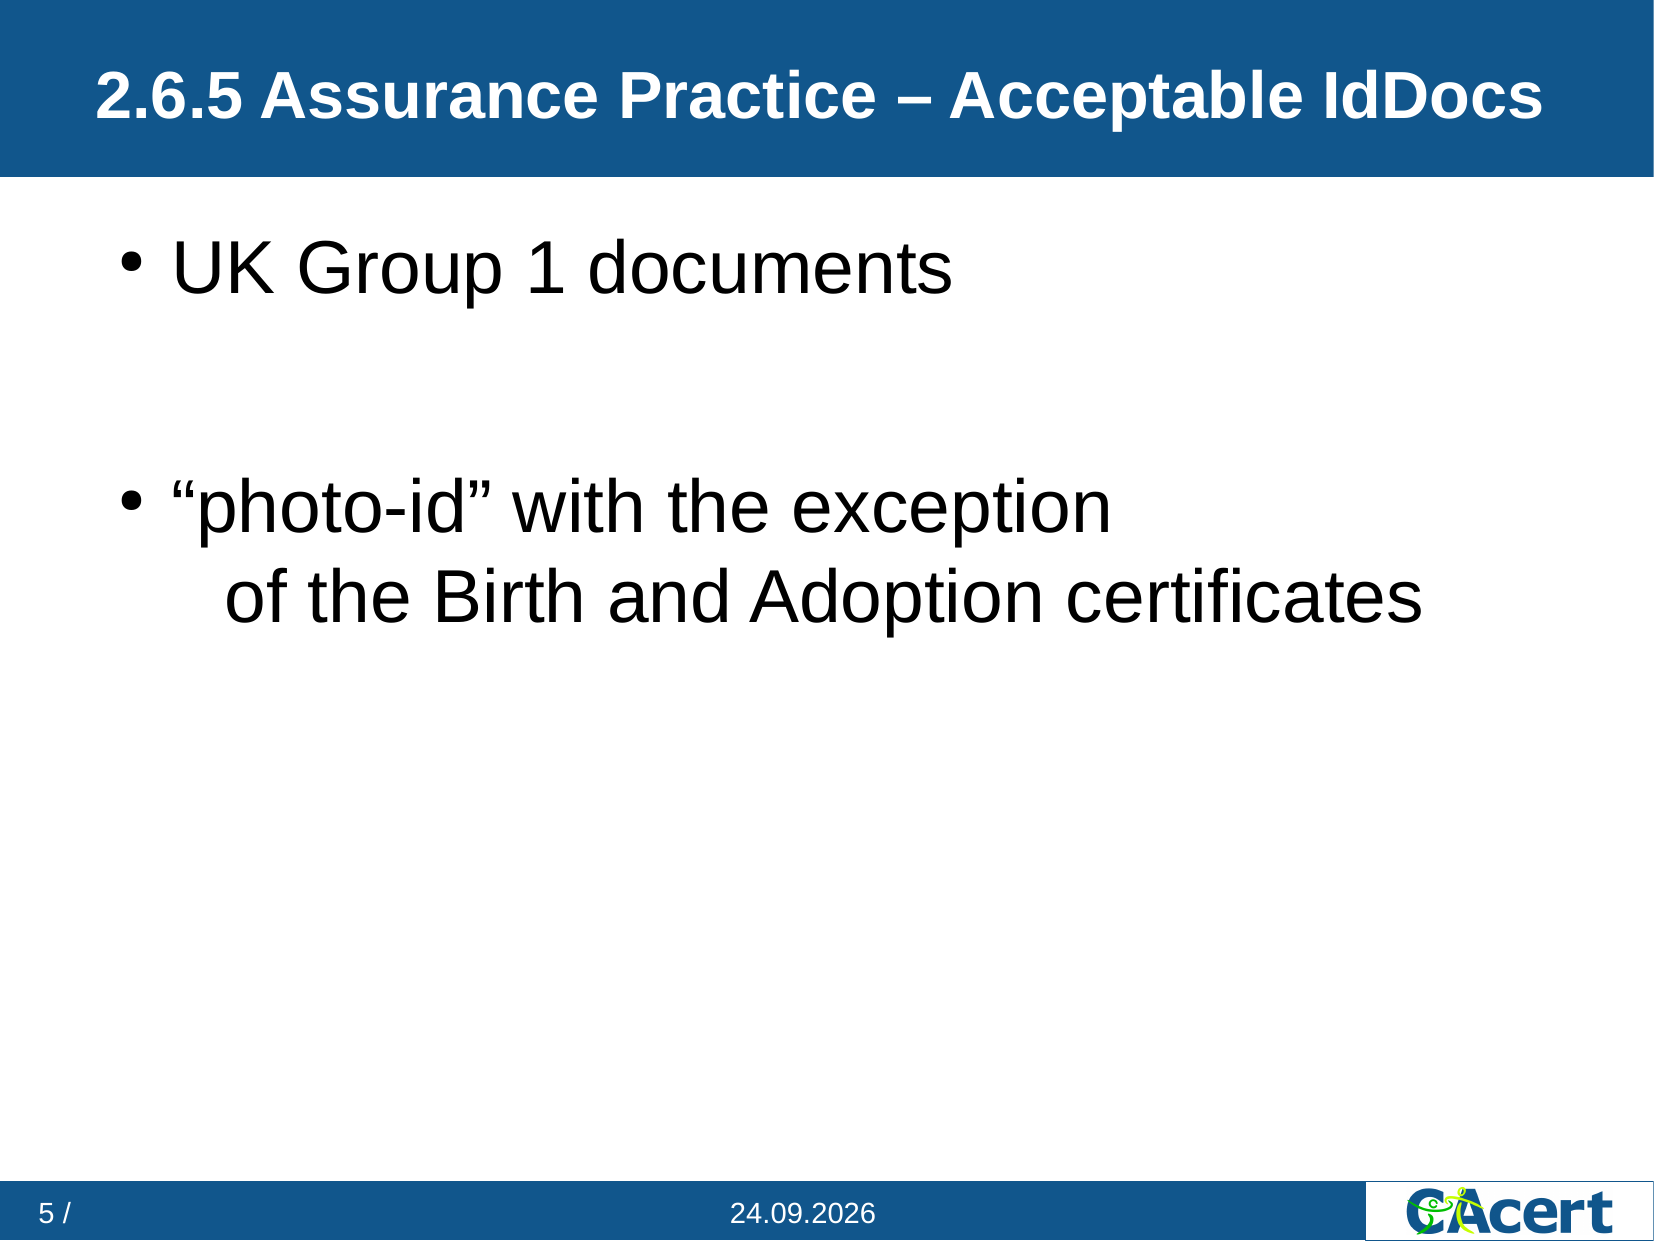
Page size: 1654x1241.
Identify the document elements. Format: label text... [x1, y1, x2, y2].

picture [1406, 1186, 1613, 1235]
list UK Group 1 documents “photo-id” with the exception of the Birth and Adoption certificates [82, 218, 1571, 757]
title 2.6.5 Assurance Practice – Acceptable IdDocs [76, 51, 1565, 132]
